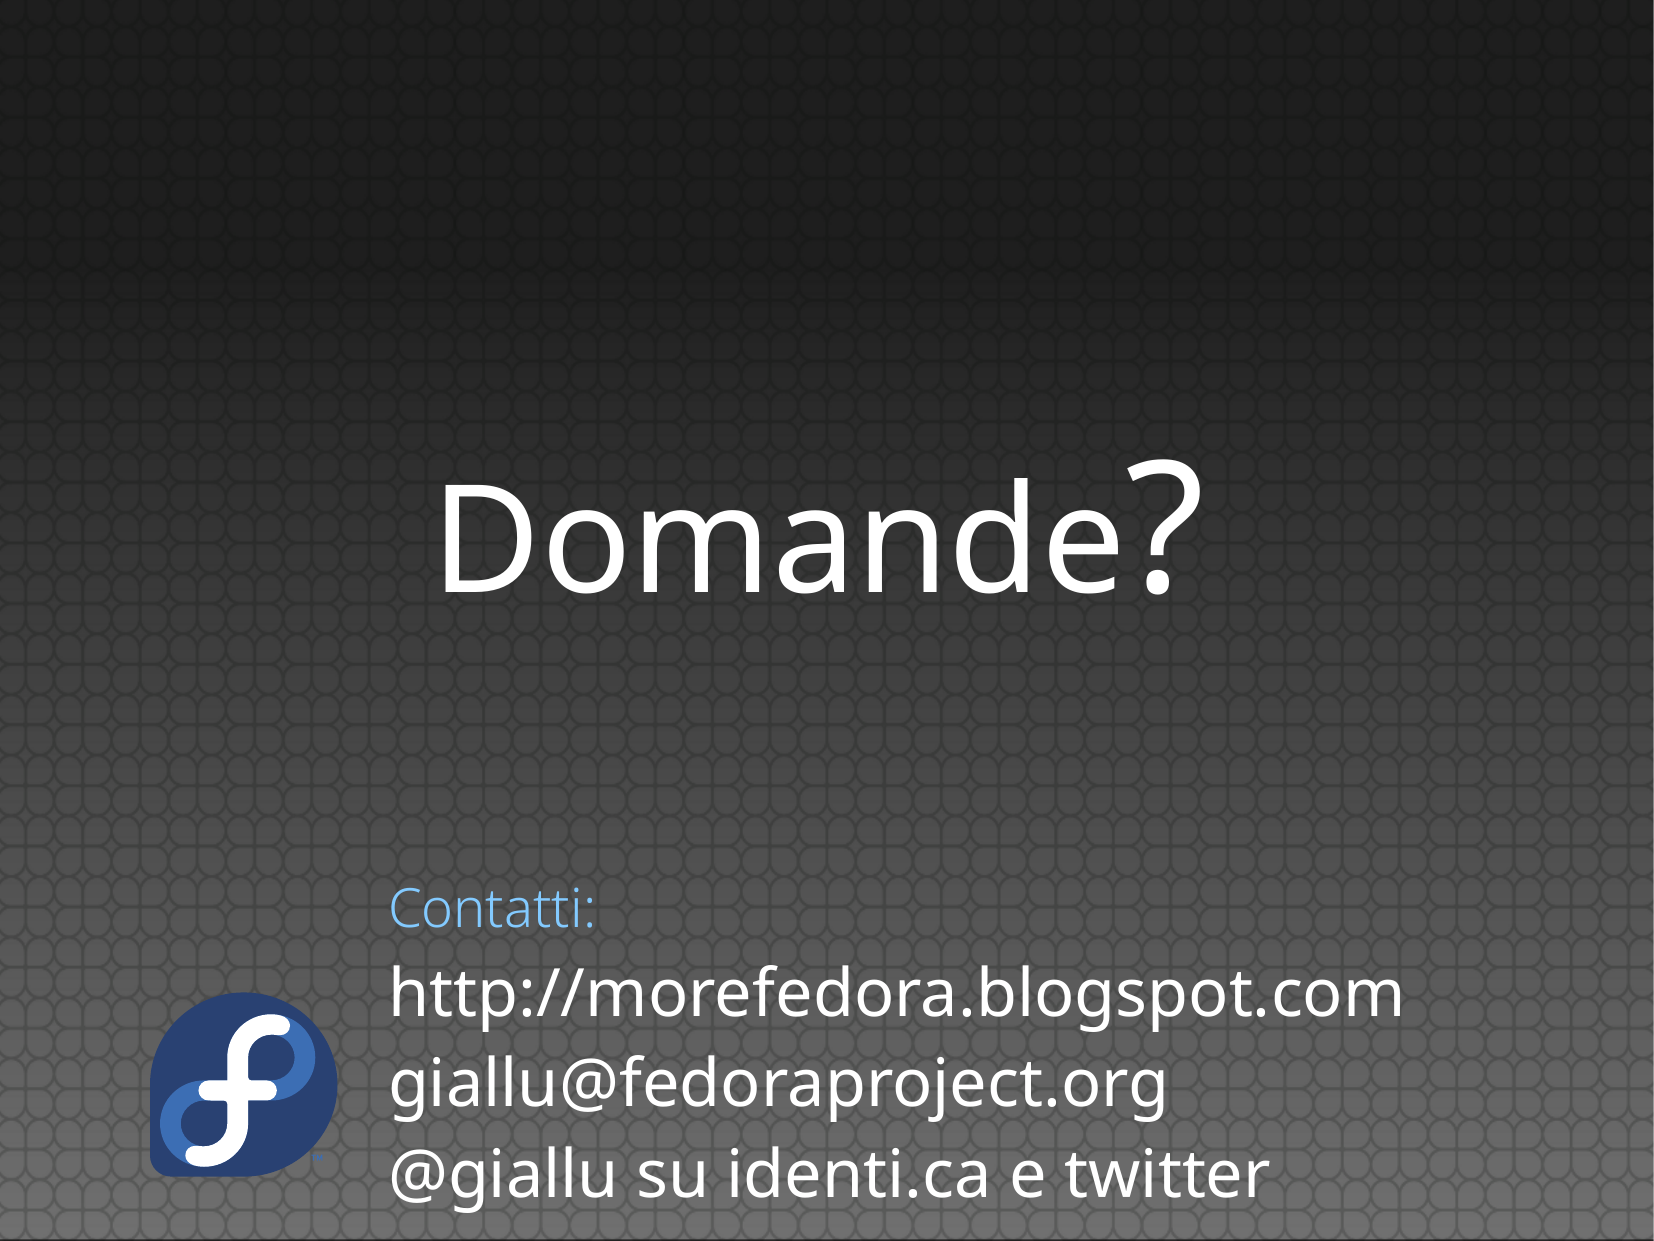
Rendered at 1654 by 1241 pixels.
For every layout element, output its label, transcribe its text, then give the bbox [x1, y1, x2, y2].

text_box http://morefedora.blogspot.com giallu@fedoraproject.org @giallu su identi.ca e twitter [373, 937, 1576, 1203]
picture [0, 0, 1654, 1241]
text_box Contatti: [373, 862, 728, 946]
title Domande? [30, 406, 1606, 636]
